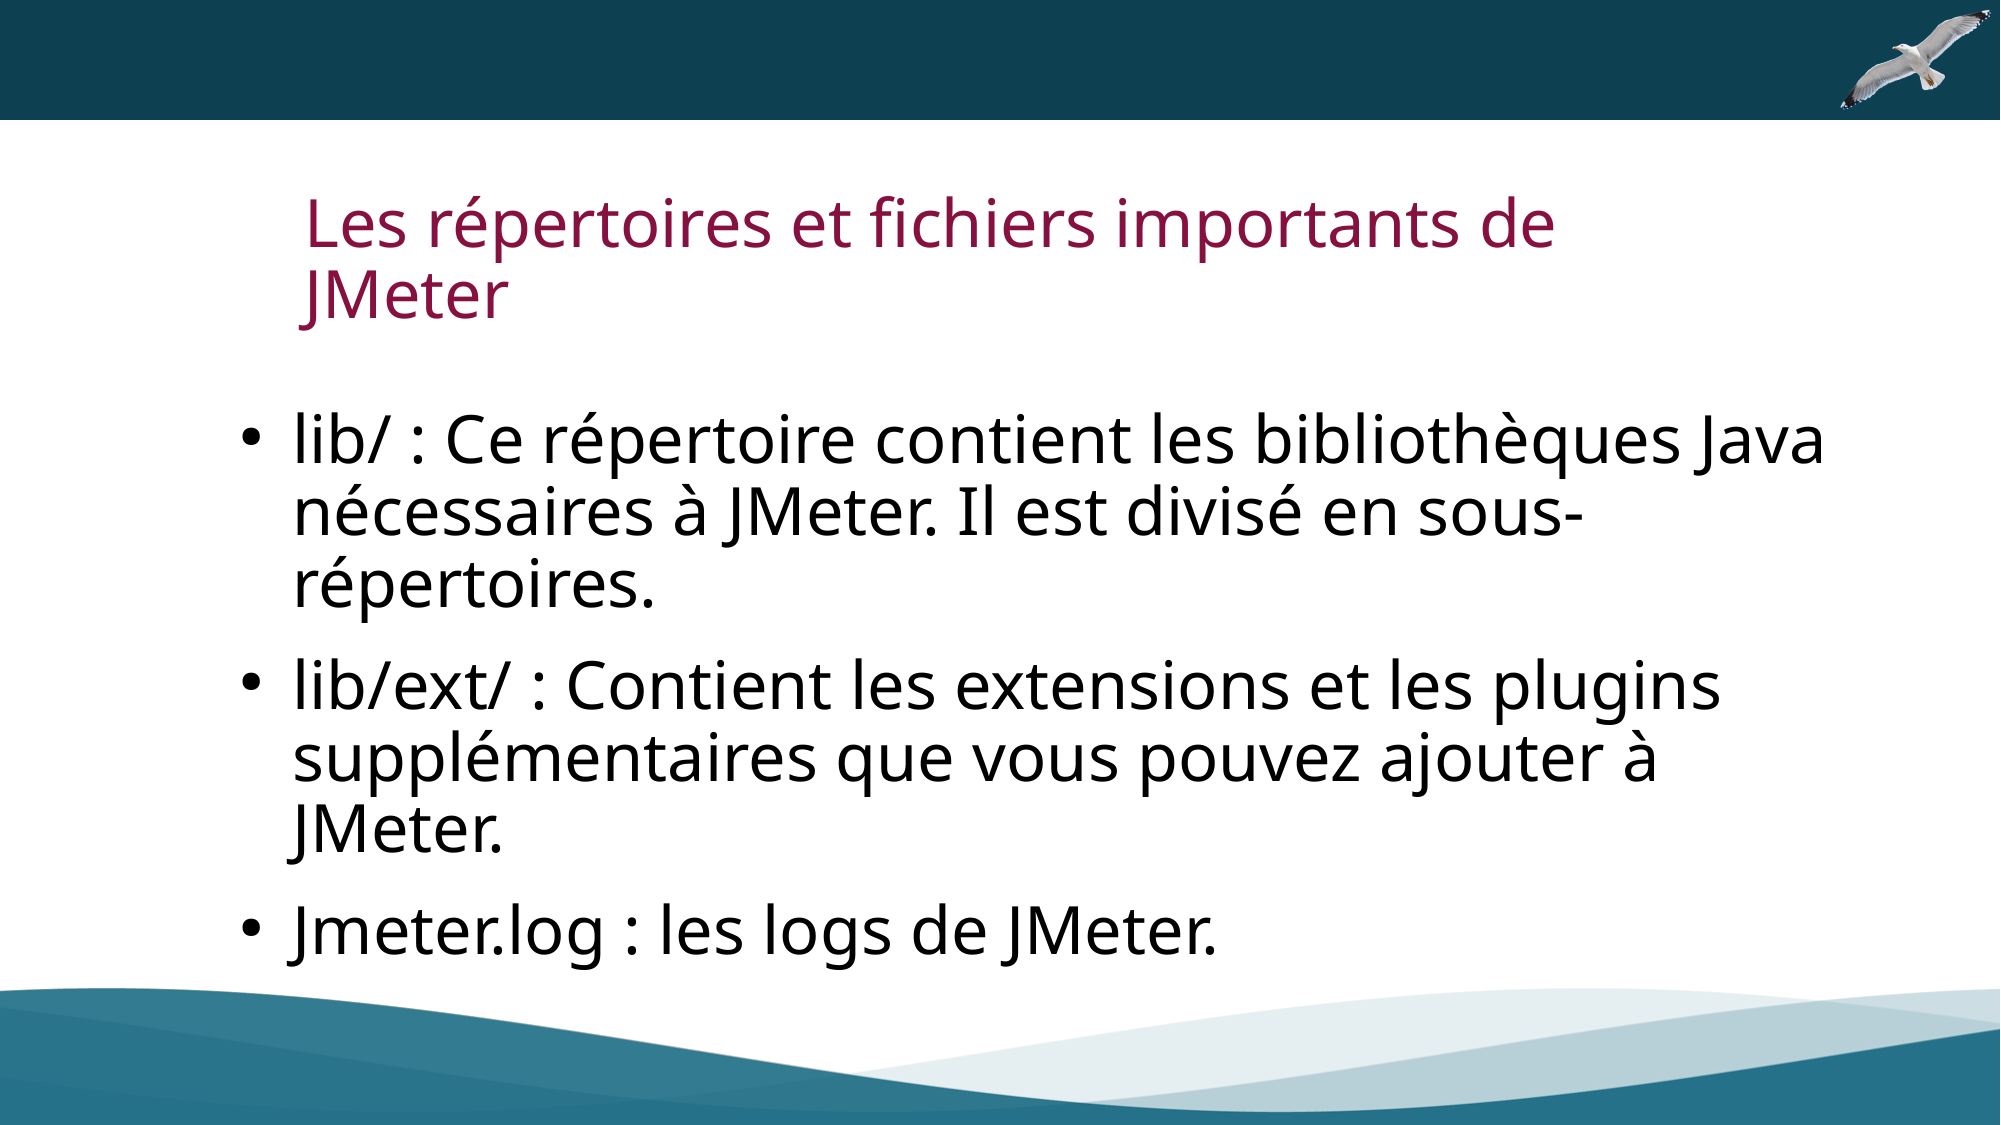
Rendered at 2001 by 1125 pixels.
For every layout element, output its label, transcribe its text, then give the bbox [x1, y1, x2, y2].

picture [0, 974, 2000, 1125]
picture [1820, 0, 2000, 120]
list Les répertoires et fichiers importants de JMeter [218, 182, 1689, 313]
list lib/ : Ce répertoire contient les bibliothèques Java nécessaires à JMeter. Il est divisé en sous-répertoires. lib/ext/ : Contient les extensions et les plugins supplémentaires que vous pouvez ajouter à JMeter. Jmeter.log : les logs de JMeter. [206, 398, 1878, 969]
